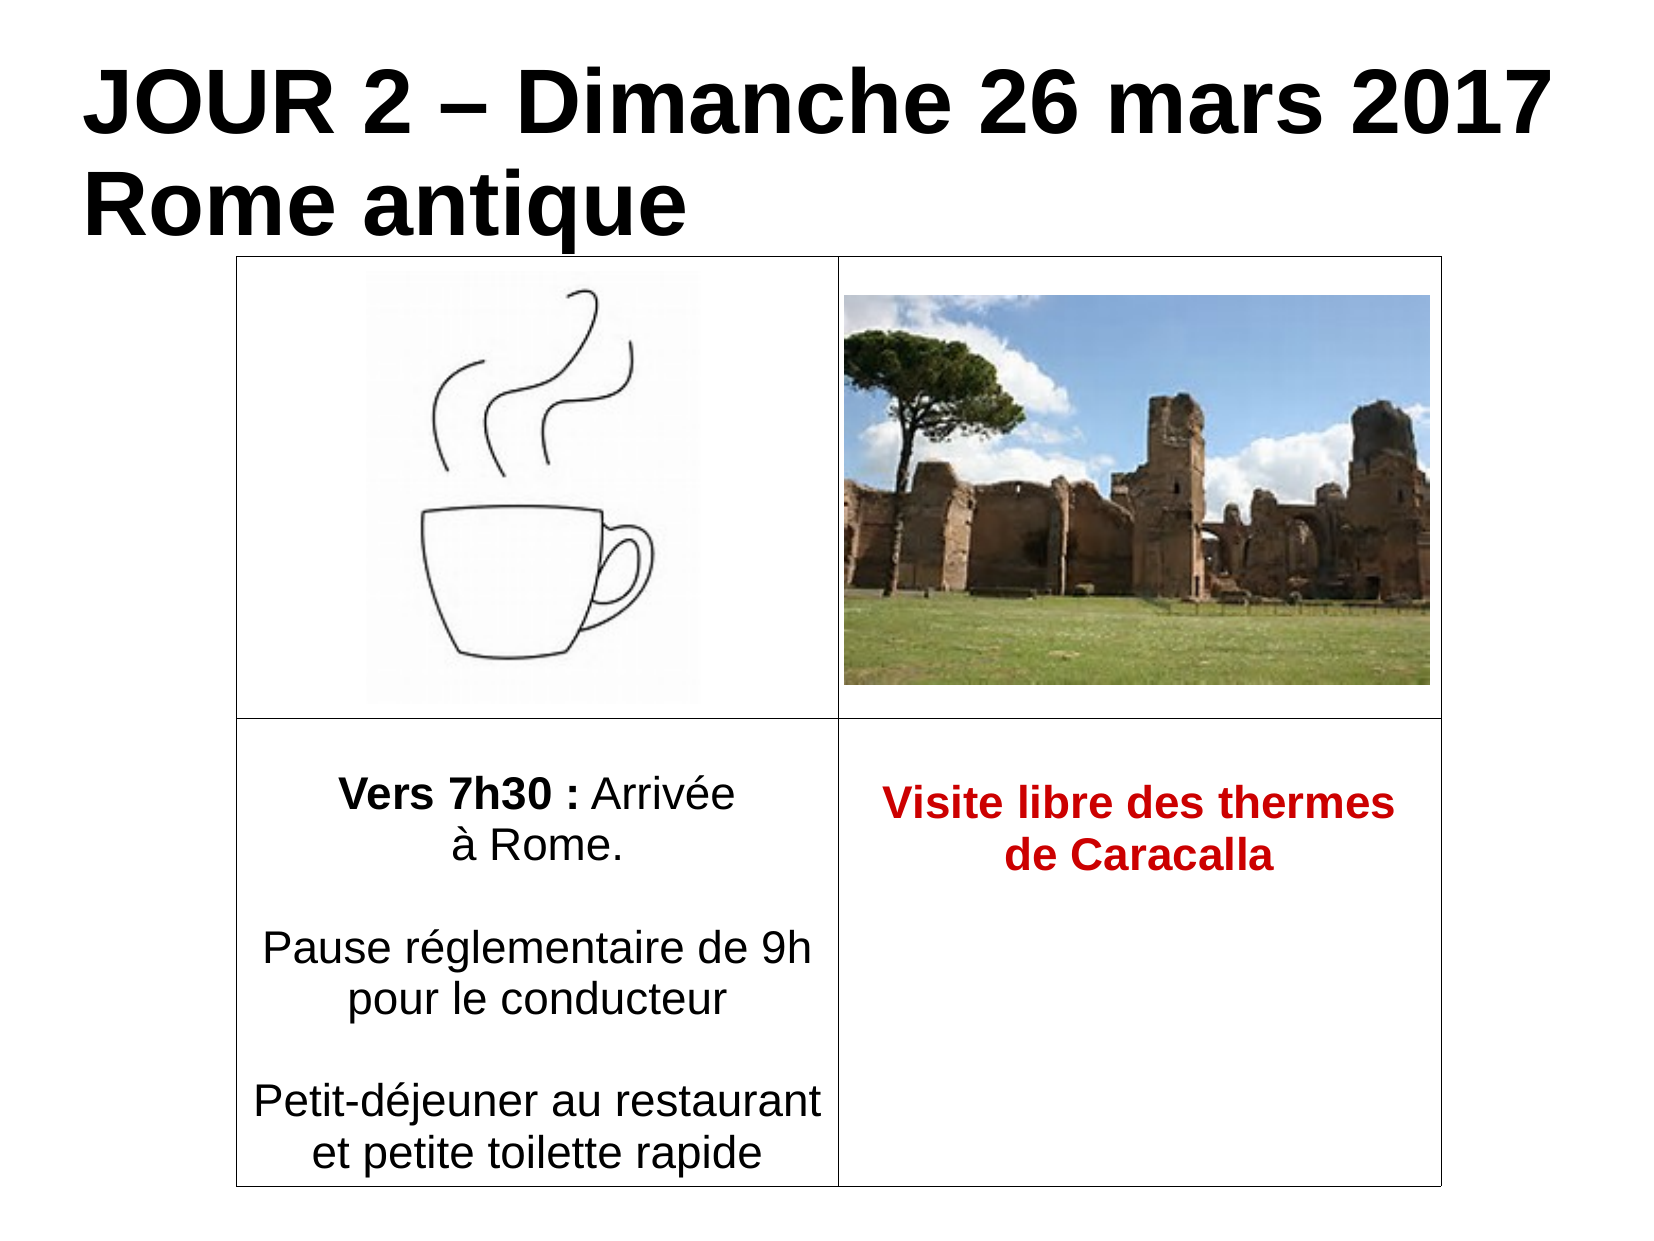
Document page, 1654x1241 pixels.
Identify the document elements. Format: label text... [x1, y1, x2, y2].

picture [844, 295, 1430, 686]
table_header [237, 257, 838, 718]
table_header [839, 257, 1441, 718]
picture [366, 271, 701, 704]
title JOUR 2 – Dimanche 26 mars 2017 Rome antique [82, 49, 1571, 257]
table_cell Vers 7h30 : Arrivée à Rome. Pause réglementaire de 9h pour le conducteur Petit-déjeuner au restaurant et petite toilette rapide [237, 719, 838, 1186]
table_cell Visite libre des thermes de Caracalla [839, 719, 1441, 1186]
